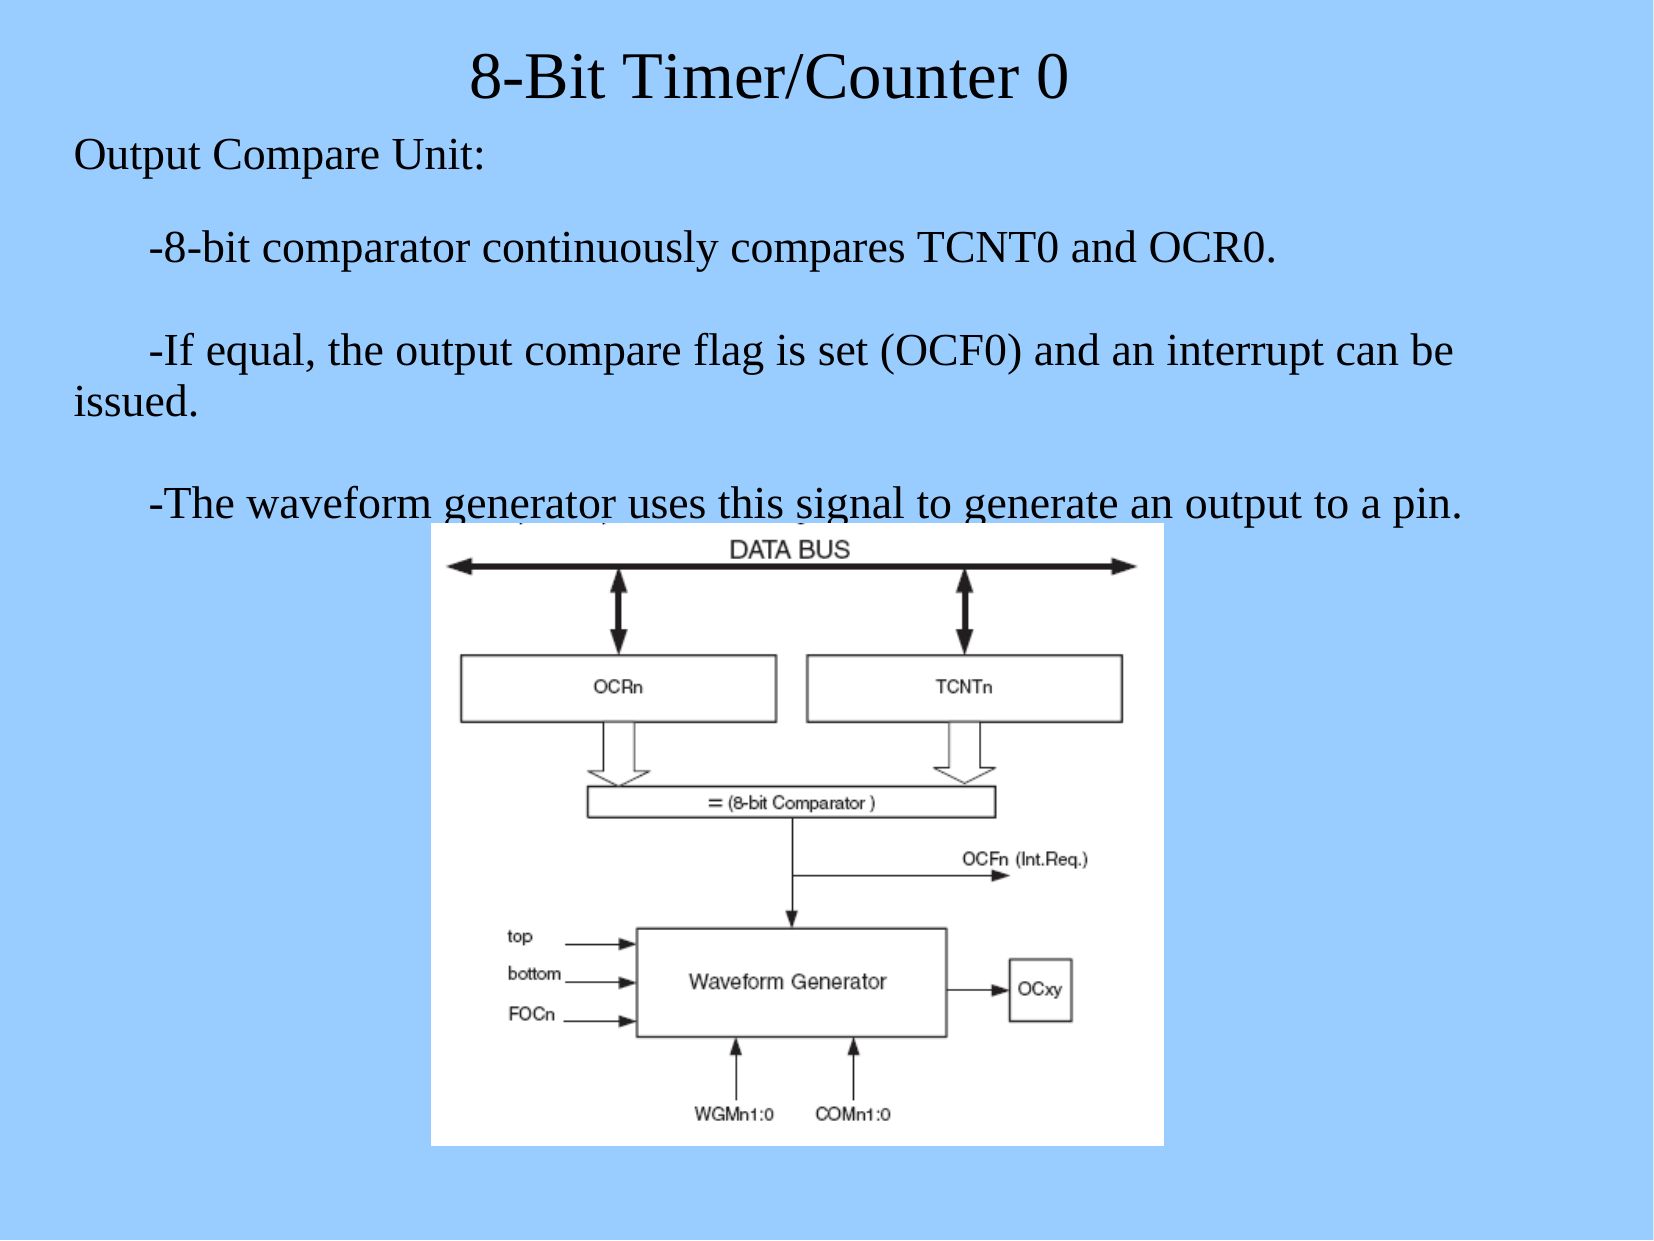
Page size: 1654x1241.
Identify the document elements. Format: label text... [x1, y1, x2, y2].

picture [431, 523, 1164, 1146]
text_box 8-Bit Timer/Counter 0 [470, 38, 1070, 113]
text_box [82, 212, 1549, 320]
text_box Output Compare Unit: -8-bit comparator continuously compares TCNT0 and OCR0. -If equal, the output compare flag is set (OCF0) and an interrupt can be issued. -The waveform generator uses this signal to generate an output to a pin. [73, 128, 1574, 480]
